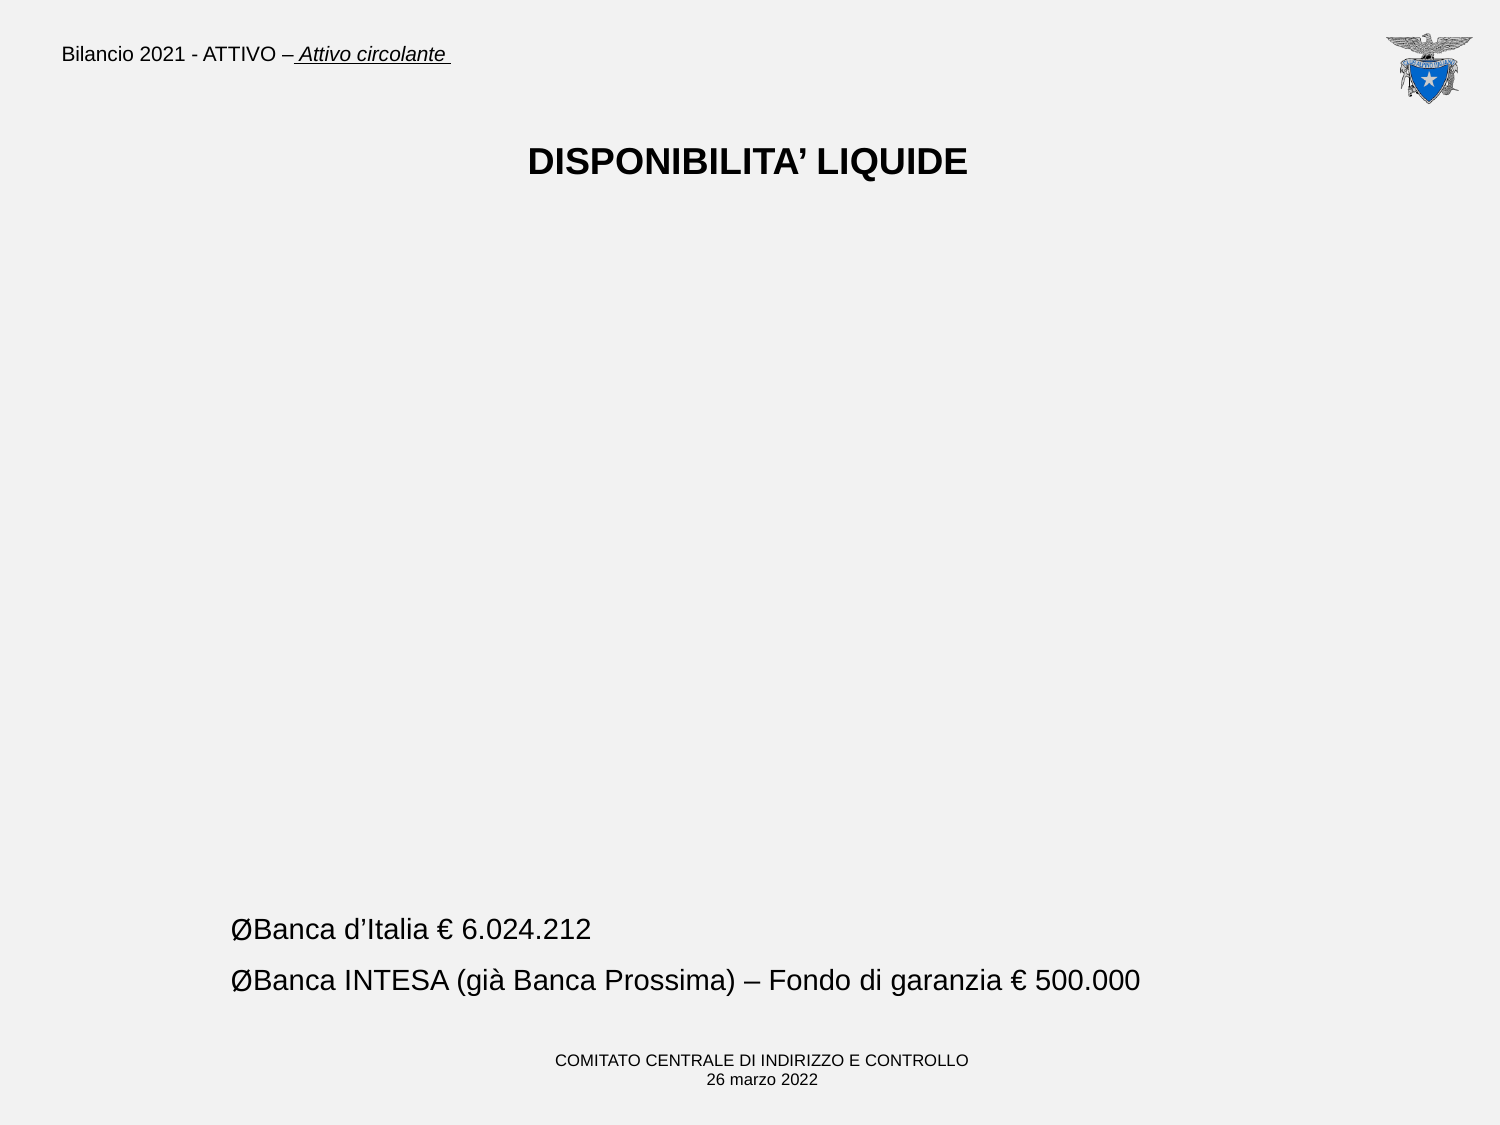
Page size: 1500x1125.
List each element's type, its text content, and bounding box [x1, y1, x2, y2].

text_box Banca d’Italia € 6.024.212 Banca INTESA (già Banca Prossima) – Fondo di garanzia € 500.000 [67, 905, 1239, 1011]
text_box COMITATO CENTRALE DI INDIRIZZO E CONTROLLO 26 marzo 2022 [278, 1044, 1247, 1100]
text_box Bilancio 2021 - ATTIVO – Attivo circolante [46, 35, 516, 76]
text_box DISPONIBILITA’ LIQUIDE [257, 140, 1239, 183]
picture [1382, 29, 1477, 112]
